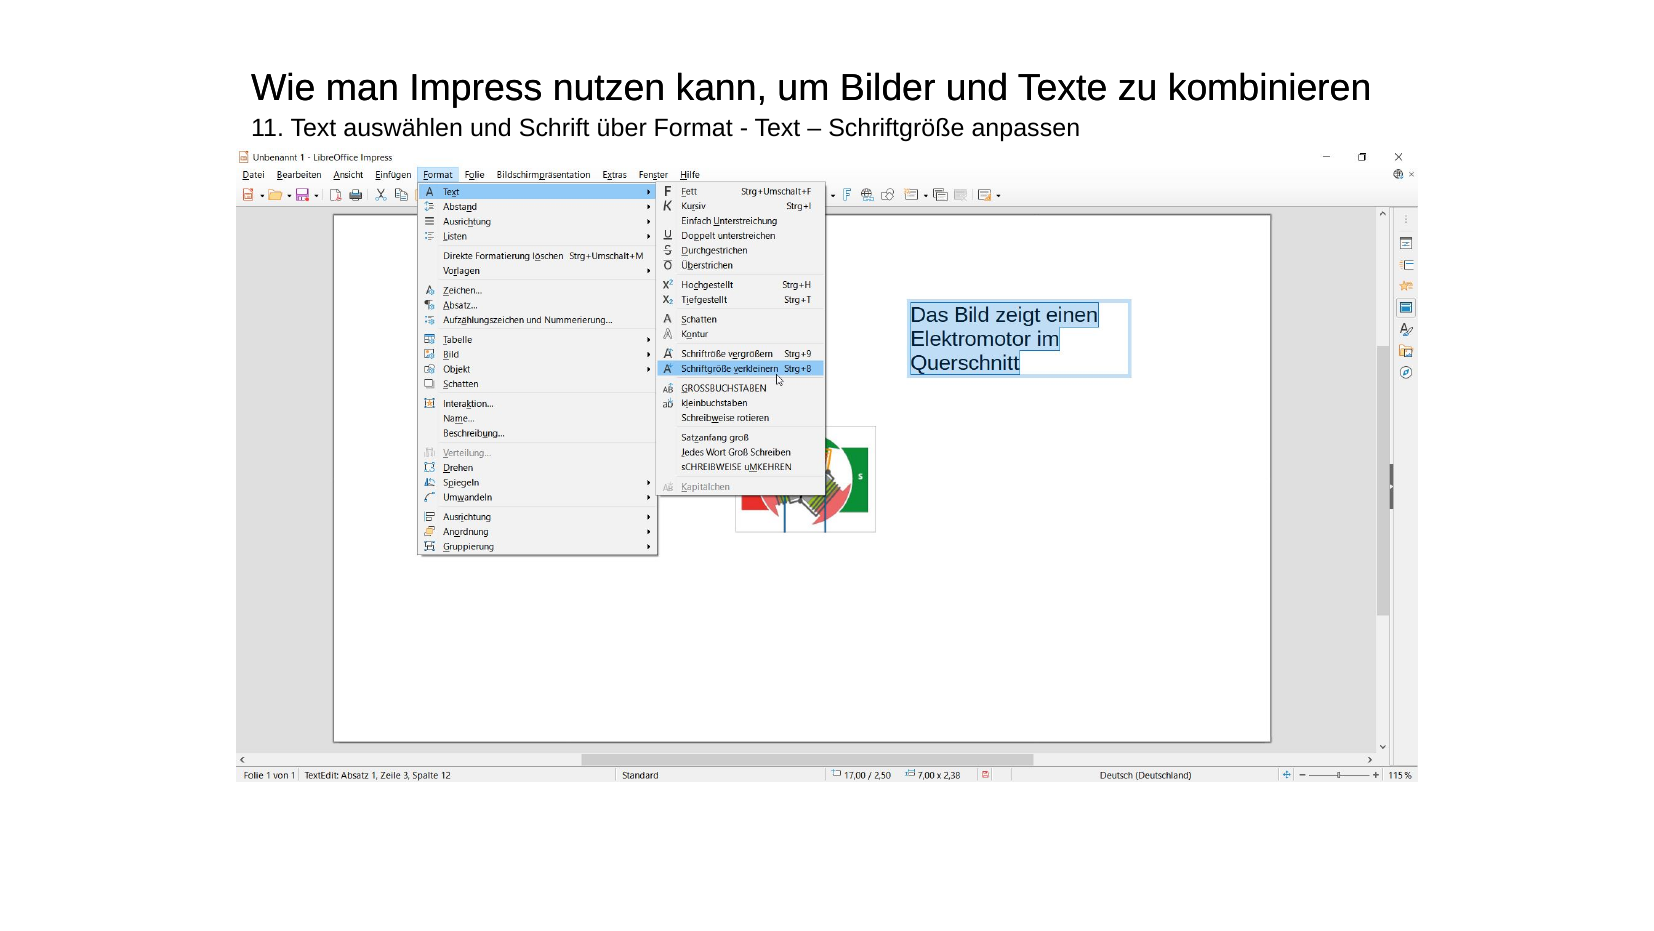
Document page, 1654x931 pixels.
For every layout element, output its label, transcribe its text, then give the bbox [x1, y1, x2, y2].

text_box 11. Text auswählen und Schrift über Format - Text – Schriftgröße anpassen [236, 106, 1418, 148]
picture [236, 148, 1418, 782]
text_box Wie man Impress nutzen kann, um Bilder und Texte zu kombinieren [236, 59, 1418, 106]
